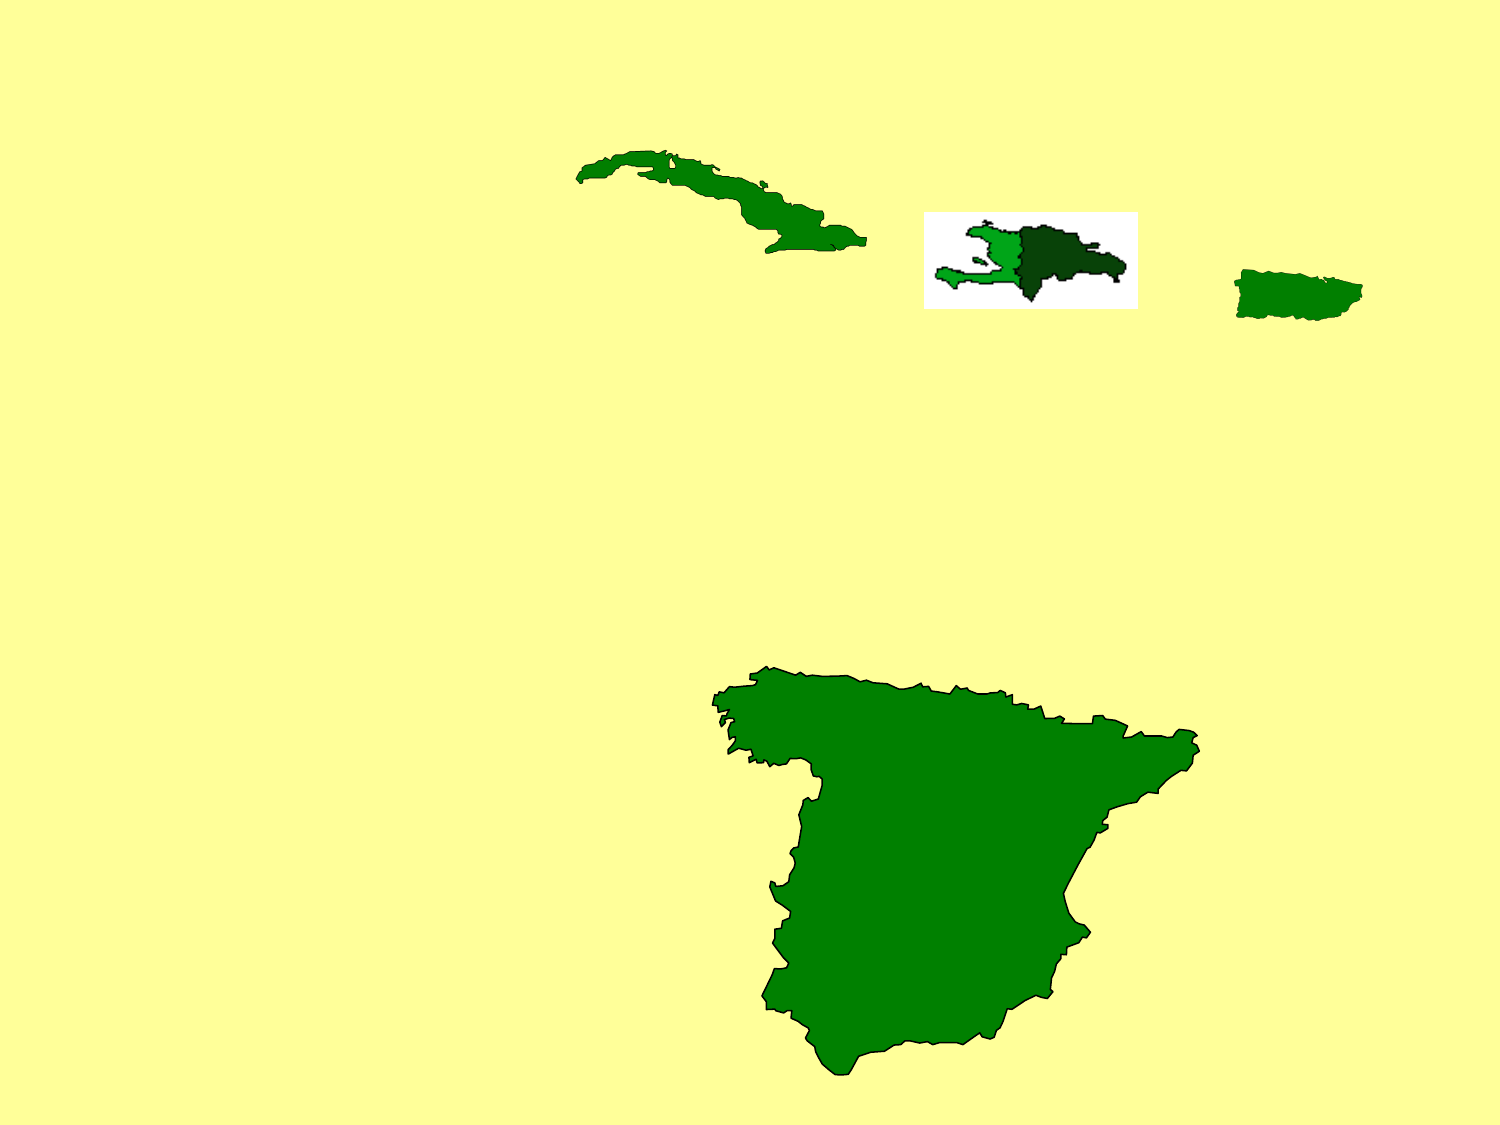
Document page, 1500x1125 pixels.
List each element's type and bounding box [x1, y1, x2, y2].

picture [924, 212, 1138, 309]
text_box [712, 666, 1200, 1075]
picture [1234, 269, 1363, 321]
picture [575, 149, 868, 255]
